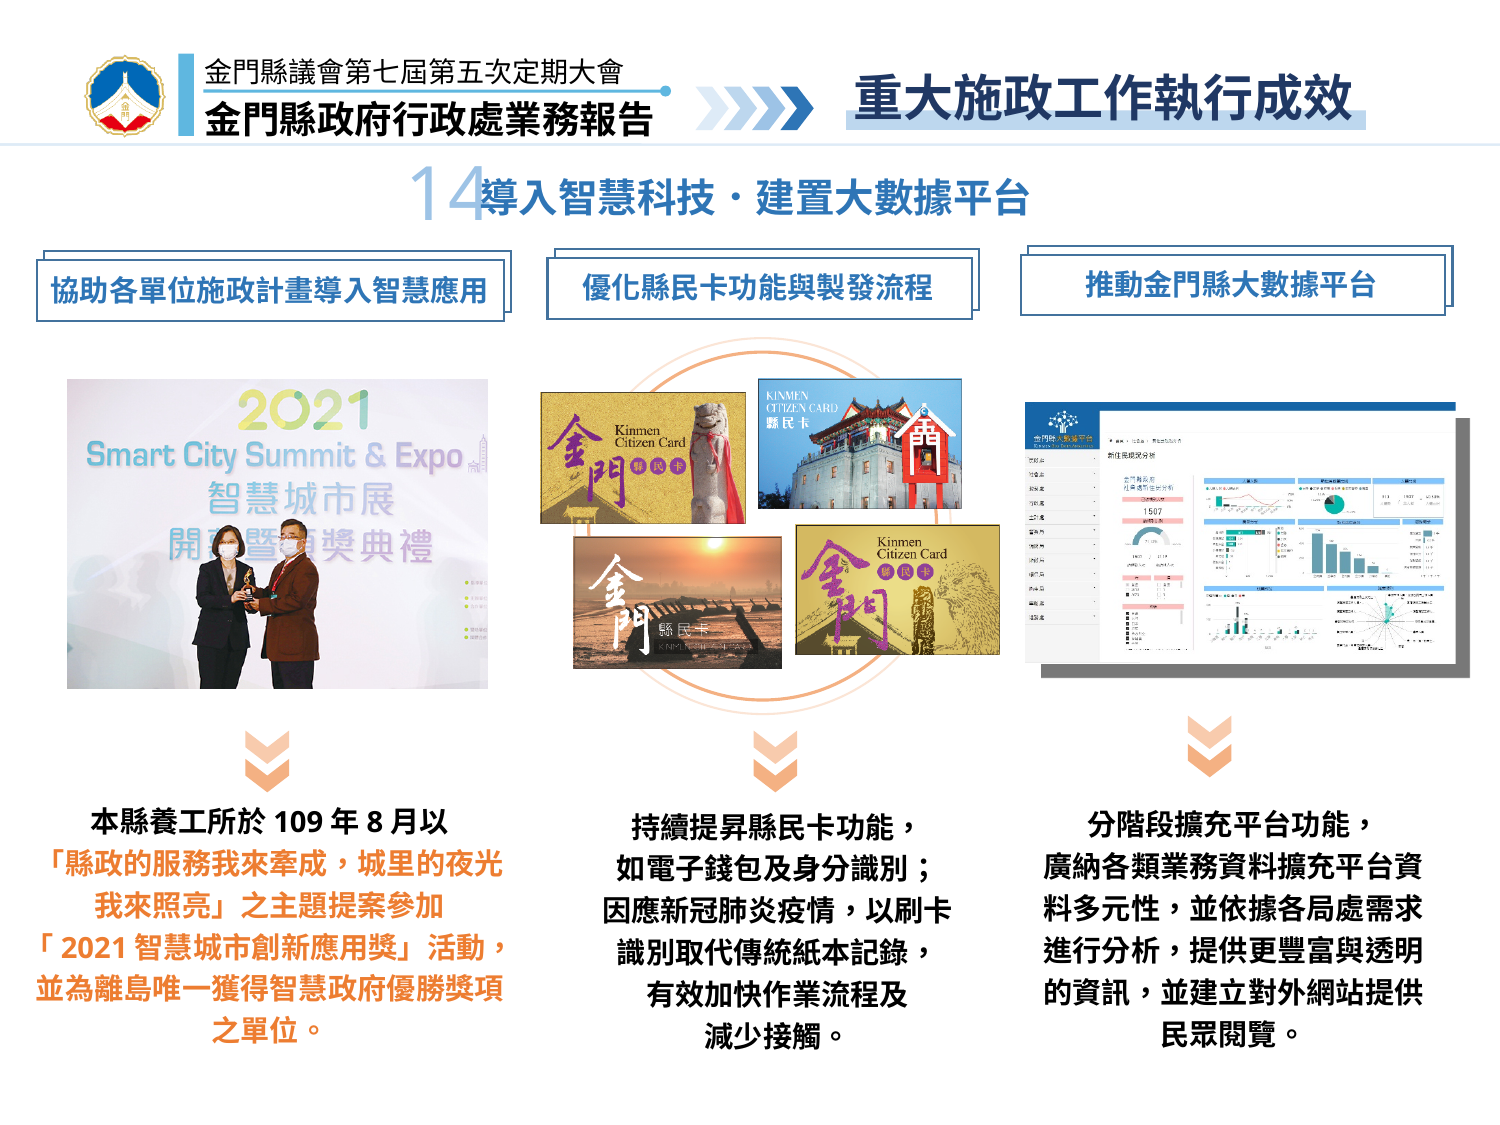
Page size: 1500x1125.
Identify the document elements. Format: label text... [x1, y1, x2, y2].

text_box 分階段擴充平台功能， 廣納各類業務資料擴充平台資料多元性，並依據各局處需求進行分析，提供更豐富與透明的資訊，並建立對外網站提供民眾閱覽。 [1020, 792, 1446, 1059]
text_box 持續提昇縣民卡功能， 如電子錢包及身分識別； 因應新冠肺炎疫情，以刷卡 識別取代傳統紙本記錄， 有效加快作業流程及 減少接觸。 [587, 794, 969, 1061]
text_box [660, 85, 672, 97]
picture [50, 46, 187, 149]
picture [758, 378, 962, 509]
text_box 重大施政工作執行成效 [809, 58, 1369, 134]
text_box [1187, 743, 1232, 778]
picture [67, 379, 488, 689]
text_box [780, 86, 814, 131]
text_box [245, 730, 290, 753]
text_box 金門縣政府行政處業務報告 [189, 88, 688, 149]
text_box 本縣養工所於109年8月以 「縣政的服務我來牽成，城里的夜光 我來照亮」之主題提案參加 「2021智慧城市創新應用獎」活動，並為離島唯一獲得智慧政府優勝獎項 之單位。 [2, 753, 538, 1056]
picture [795, 524, 1000, 655]
text_box [723, 86, 758, 131]
text_box [547, 258, 972, 319]
text_box [695, 86, 729, 131]
text_box 14 [456, 191, 464, 202]
picture [540, 392, 746, 524]
text_box 導入智慧科技．建置大數據平台 [464, 165, 1068, 228]
text_box 推動金門縣大數據平台 [1070, 258, 1393, 309]
text_box [752, 86, 786, 131]
text_box [1187, 715, 1232, 749]
picture [573, 536, 782, 669]
text_box [753, 758, 798, 793]
text_box [36, 260, 504, 264]
text_box 金門縣議會第七屆第五次定期大會 [189, 47, 670, 88]
text_box [36, 315, 504, 321]
text_box [753, 730, 798, 764]
text_box 協助各單位施政計畫導入智慧應用 [35, 264, 505, 315]
picture [1025, 402, 1456, 664]
text_box [1020, 254, 1446, 316]
text_box 14 [391, 149, 518, 243]
text_box 優化縣民卡功能與製發流程 [567, 262, 949, 313]
